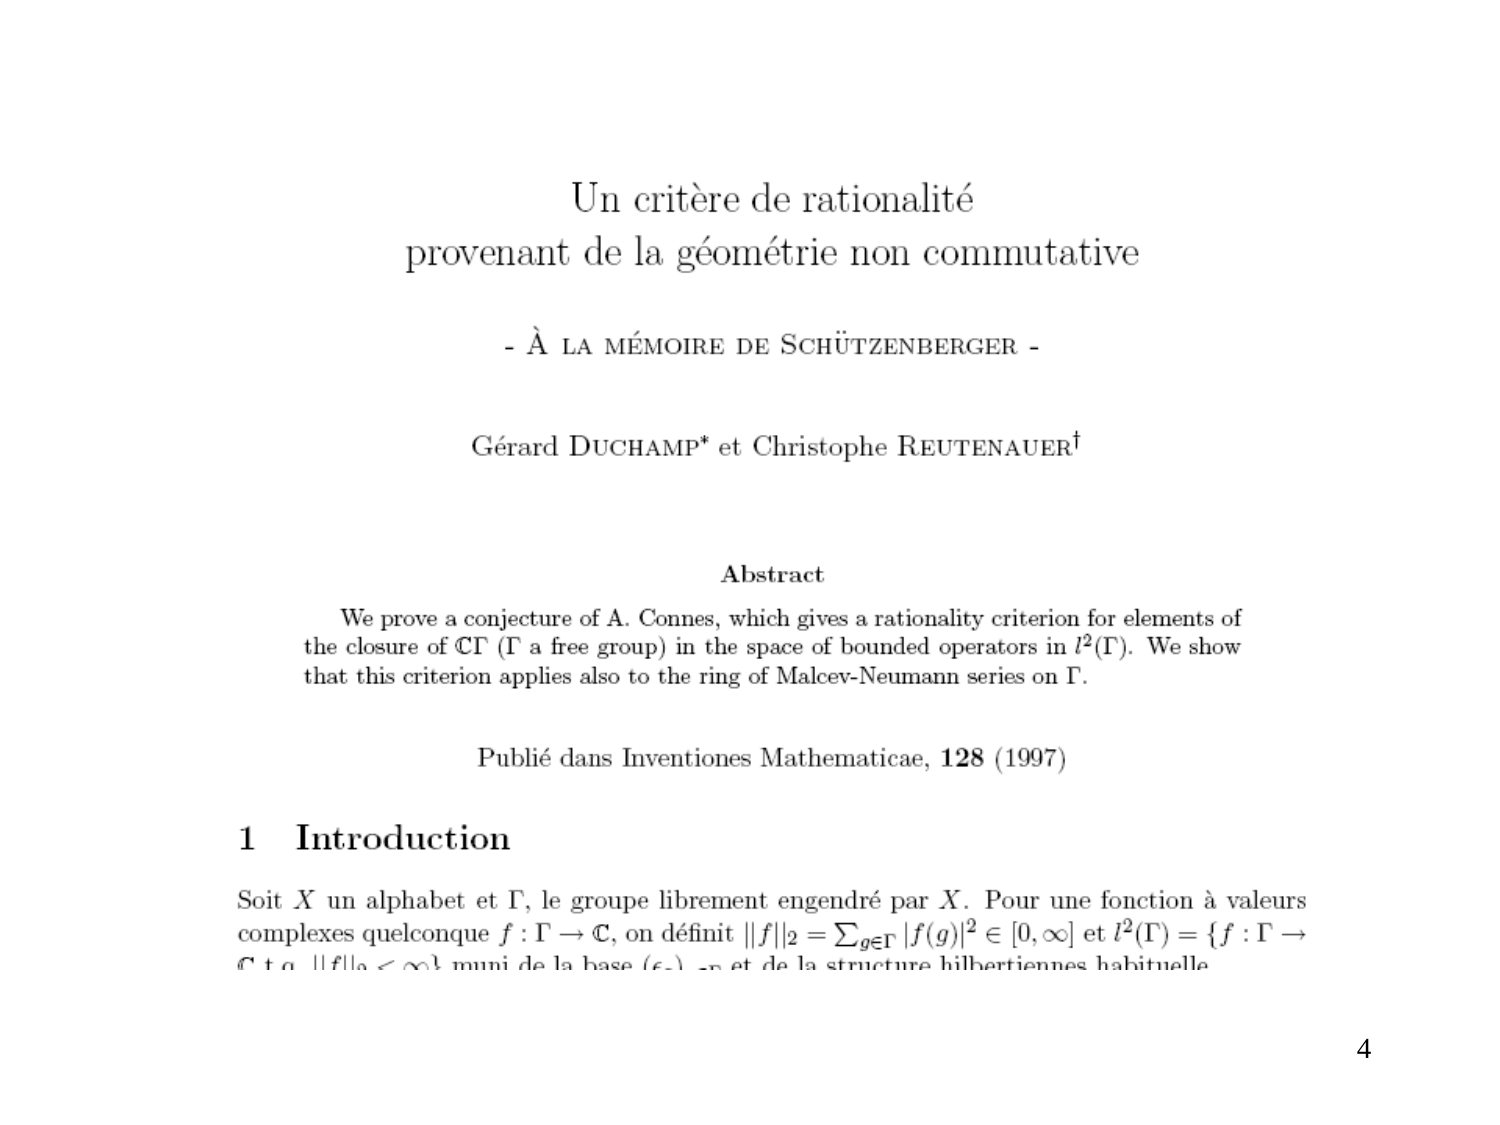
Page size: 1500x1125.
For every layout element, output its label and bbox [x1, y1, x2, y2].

picture [121, 159, 1387, 971]
